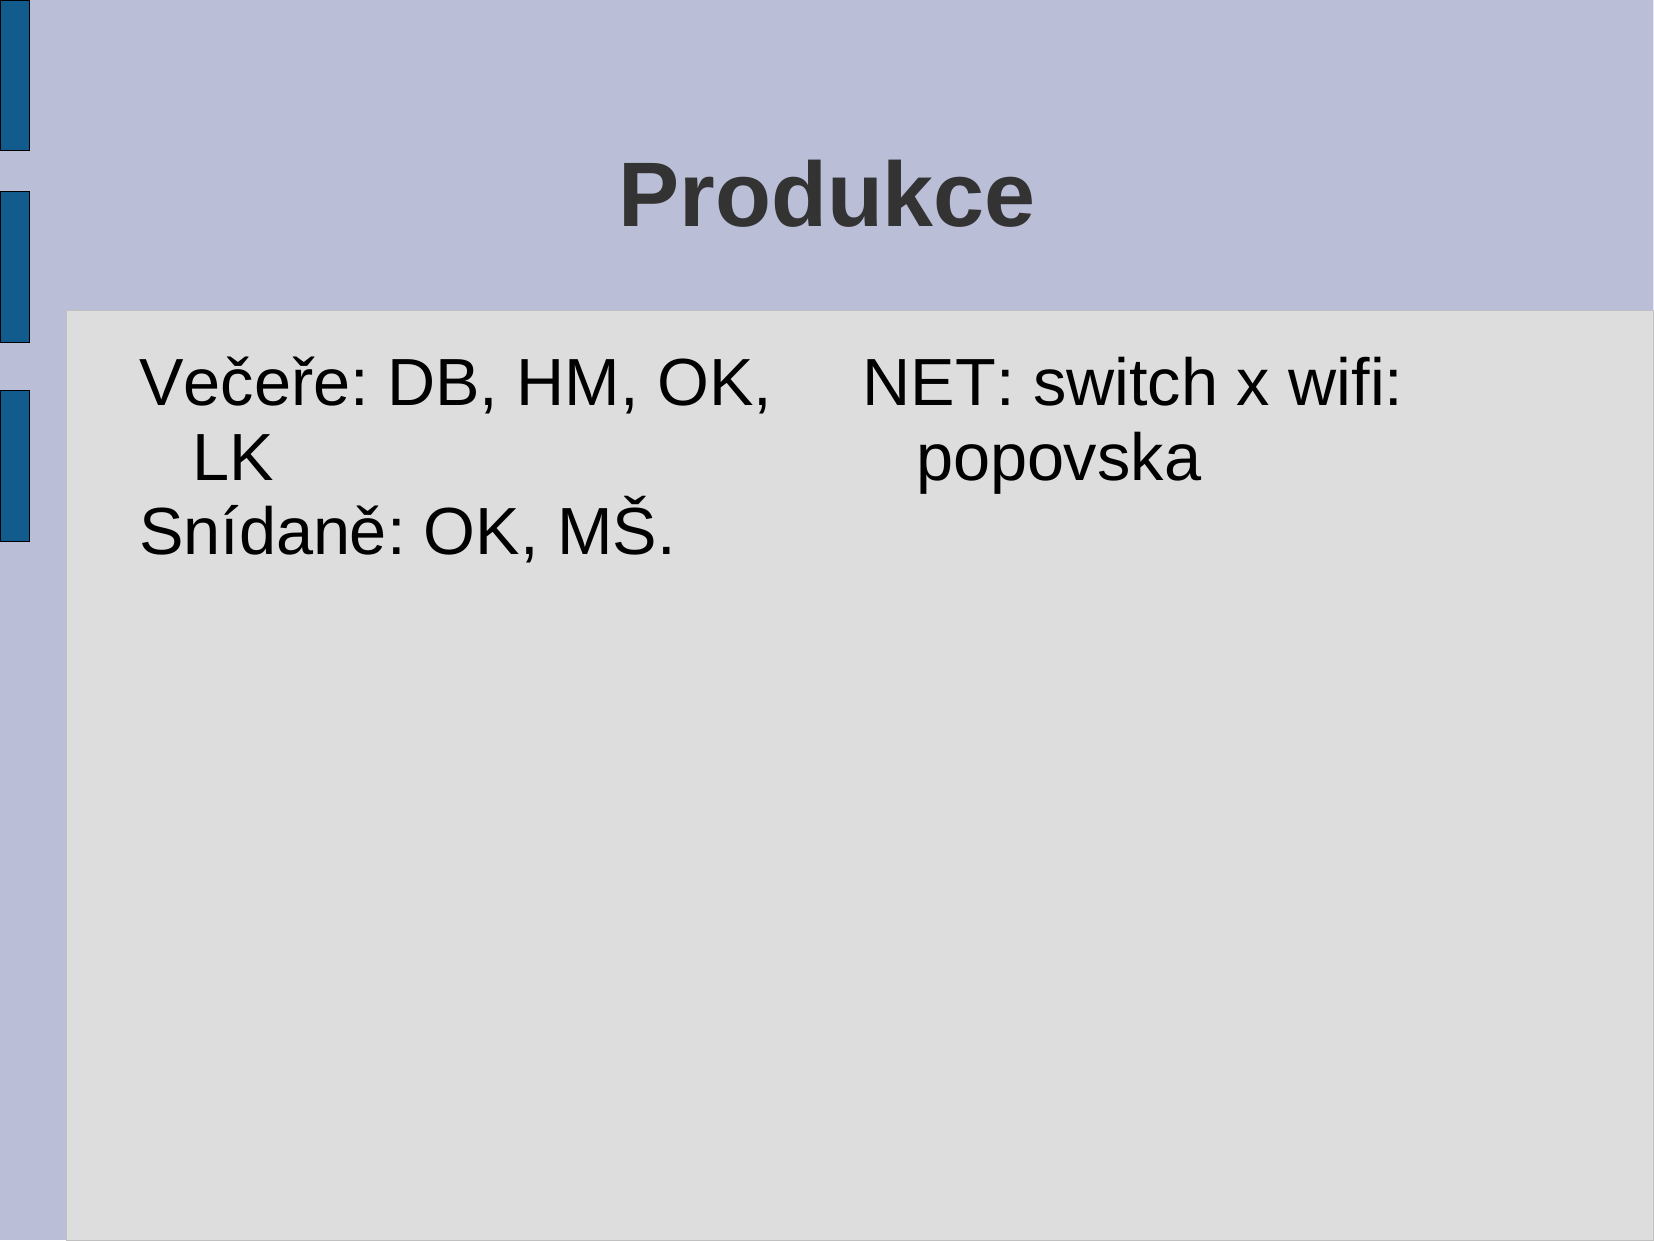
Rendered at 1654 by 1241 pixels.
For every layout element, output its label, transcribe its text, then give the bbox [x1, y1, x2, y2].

list Večeře: DB, HM, OK, LK Snídaně: OK, MŠ. [121, 344, 811, 1112]
list NET: switch x wifi: popovska [845, 344, 1535, 1112]
title Produkce [121, 91, 1534, 299]
